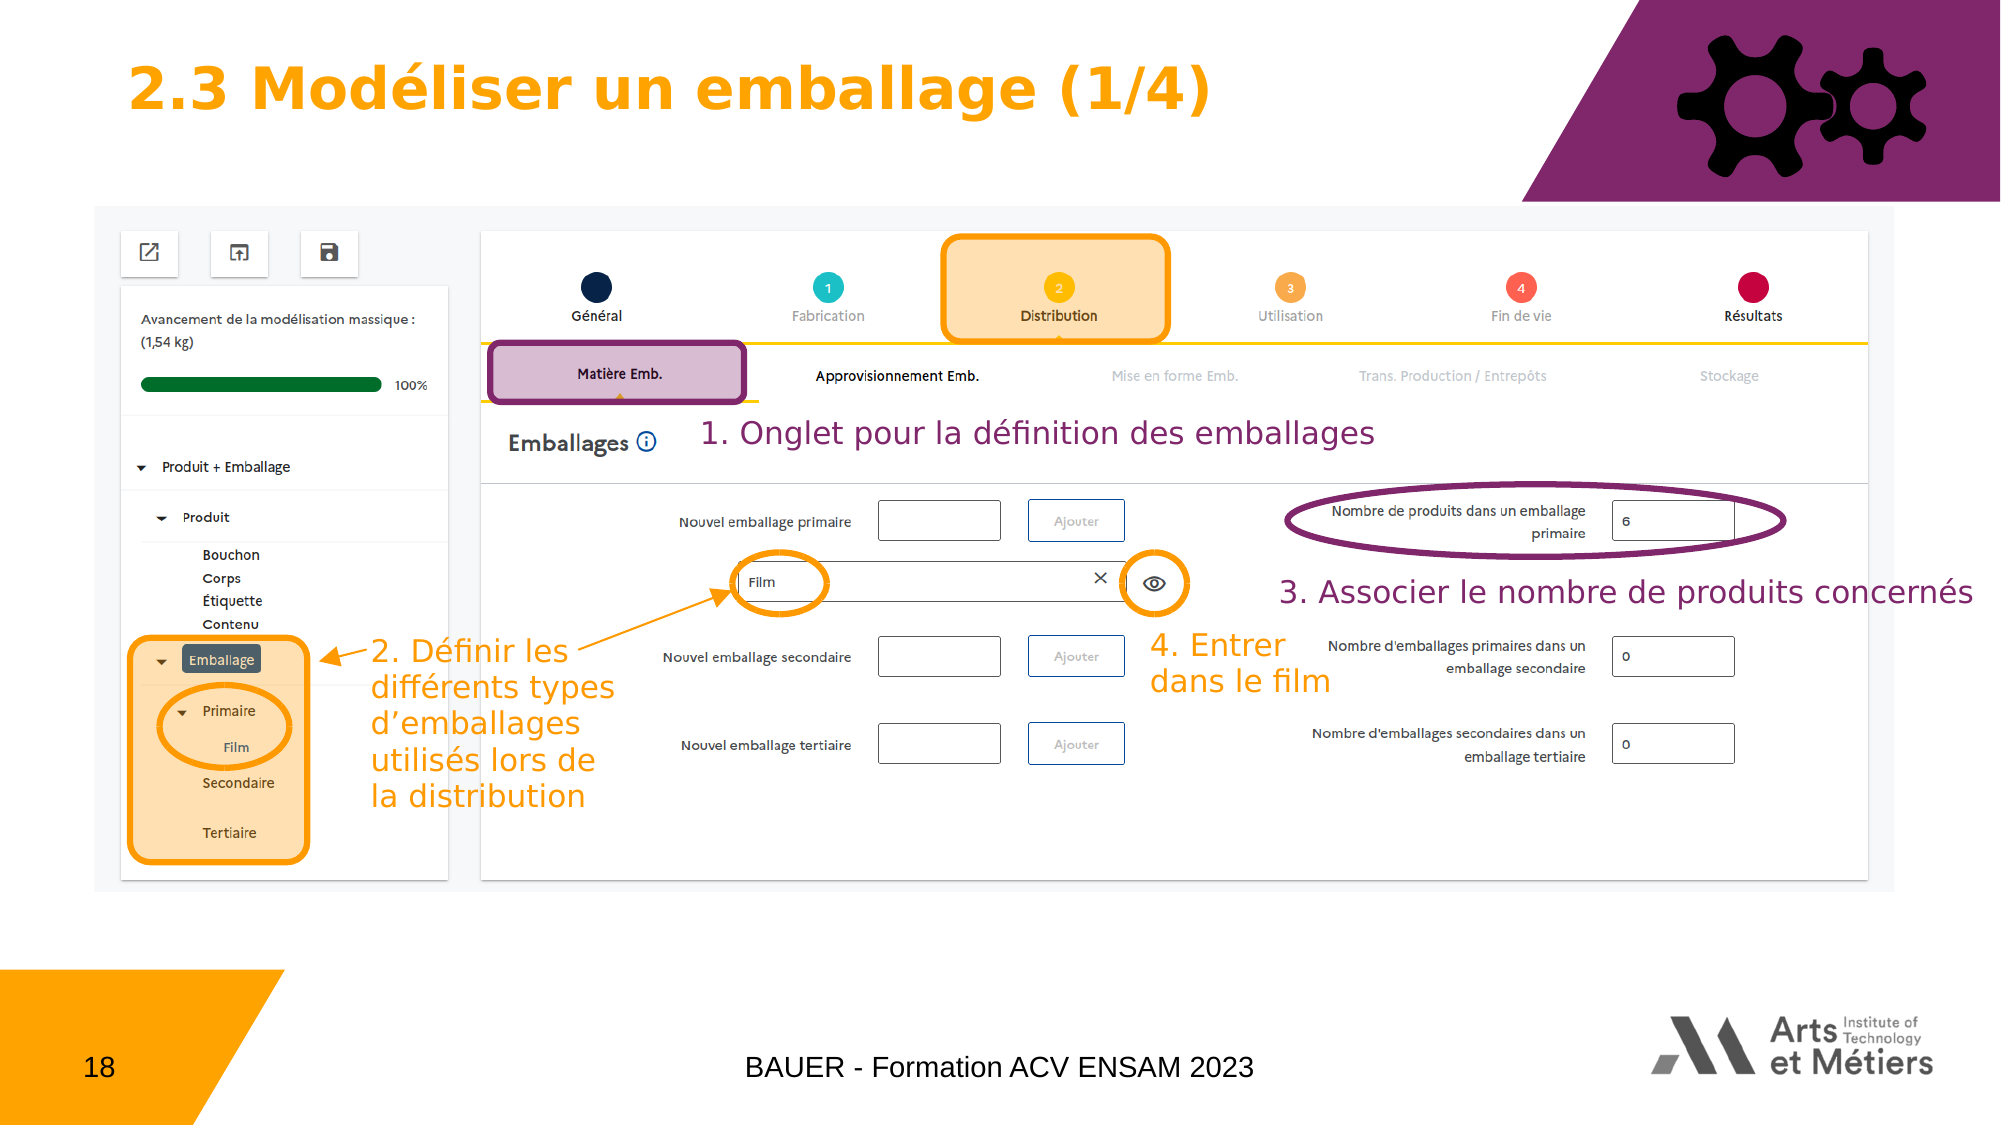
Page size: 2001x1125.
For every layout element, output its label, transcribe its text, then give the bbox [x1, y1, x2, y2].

text_box [129, 637, 308, 863]
title 2.3 Modéliser un emballage (1/4) [112, 51, 1512, 166]
picture [1677, 35, 1927, 178]
picture [1631, 997, 1952, 1093]
text_box 1. Onglet pour la définition des emballages [685, 408, 1843, 461]
text_box 2. Définir les différents types d’emballages utilisés lors de la distribution [355, 625, 638, 823]
text_box 3. Associer le nombre de produits concernés [1263, 566, 2001, 619]
text_box [943, 236, 1168, 342]
text_box [490, 342, 745, 402]
picture [94, 206, 1895, 892]
text_box 4. Entrer dans le film [1135, 620, 1371, 708]
